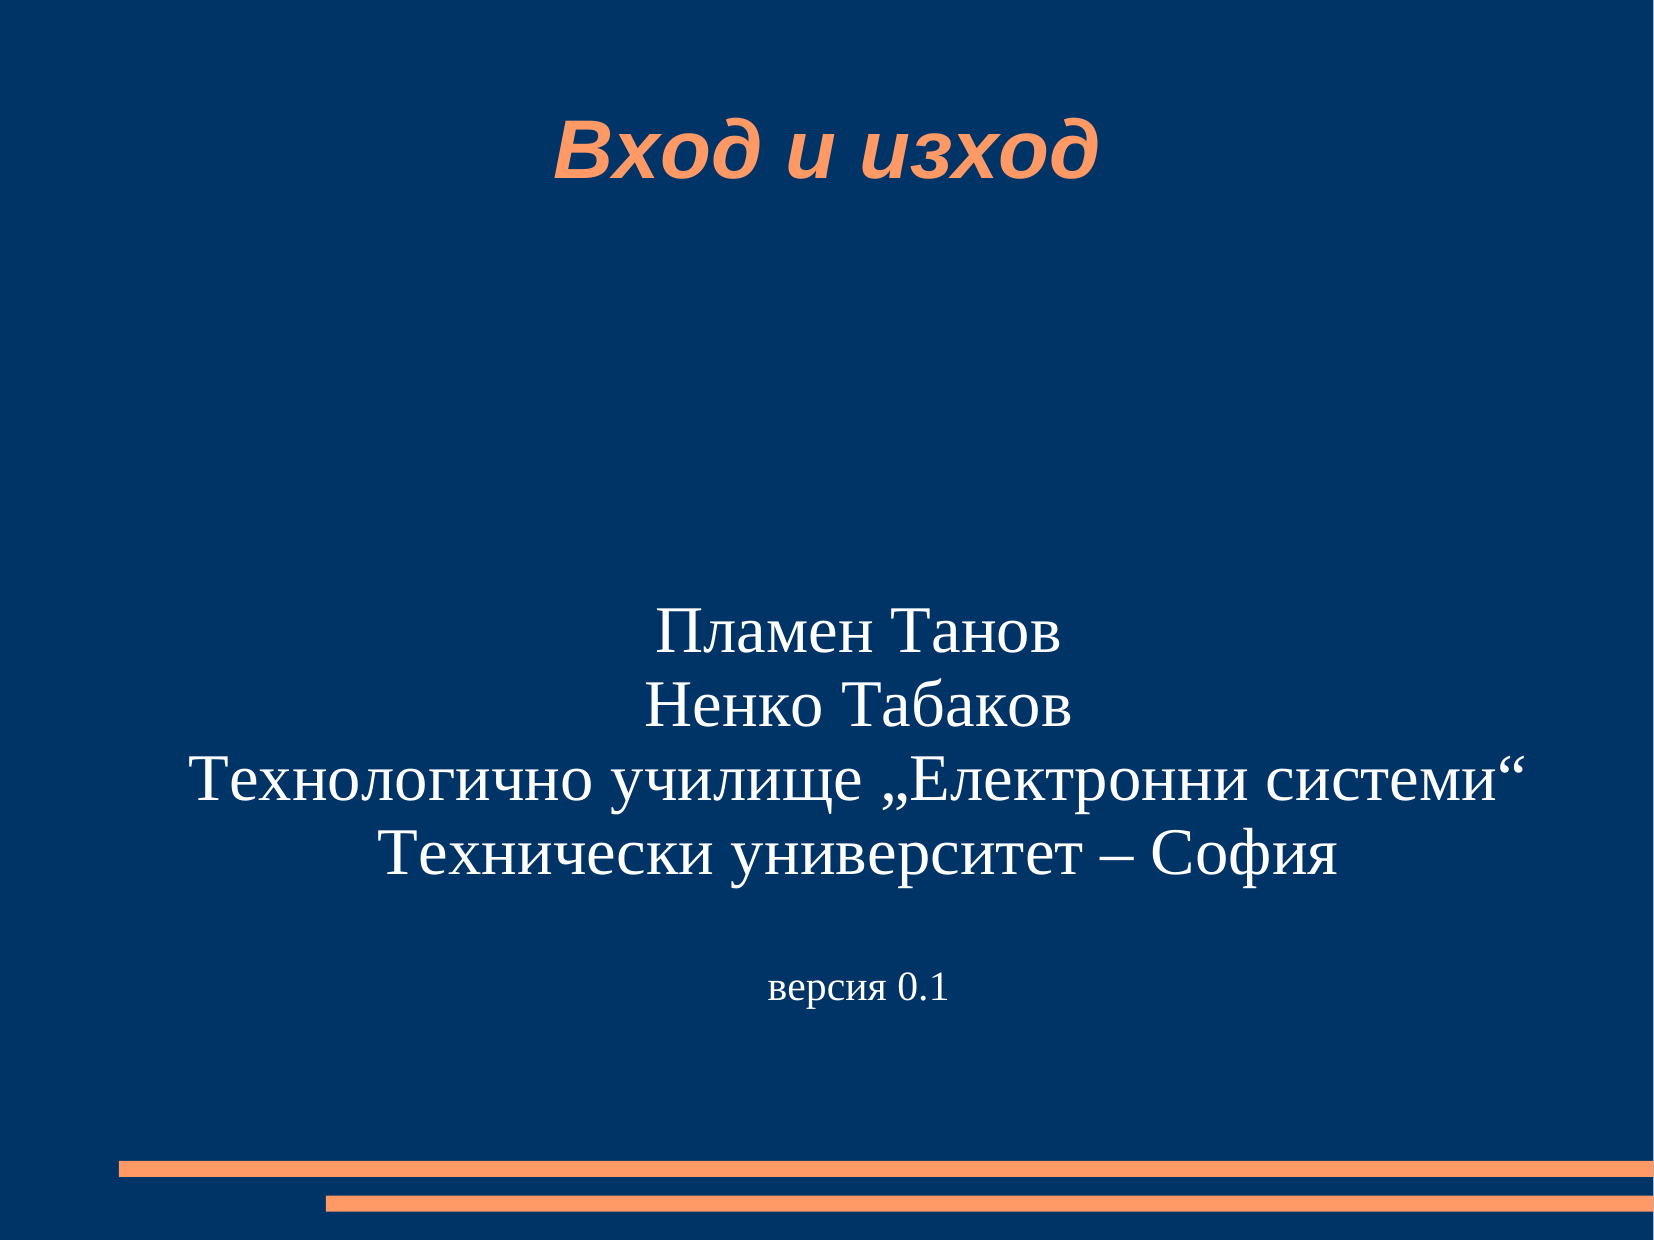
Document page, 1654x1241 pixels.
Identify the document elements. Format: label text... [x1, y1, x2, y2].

subtitle Пламен Танов Ненко Табаков Технологично училище „Електронни системи“ Технически университет – София версия 0.1 [121, 322, 1561, 1133]
title Вход и изход [121, 46, 1534, 254]
